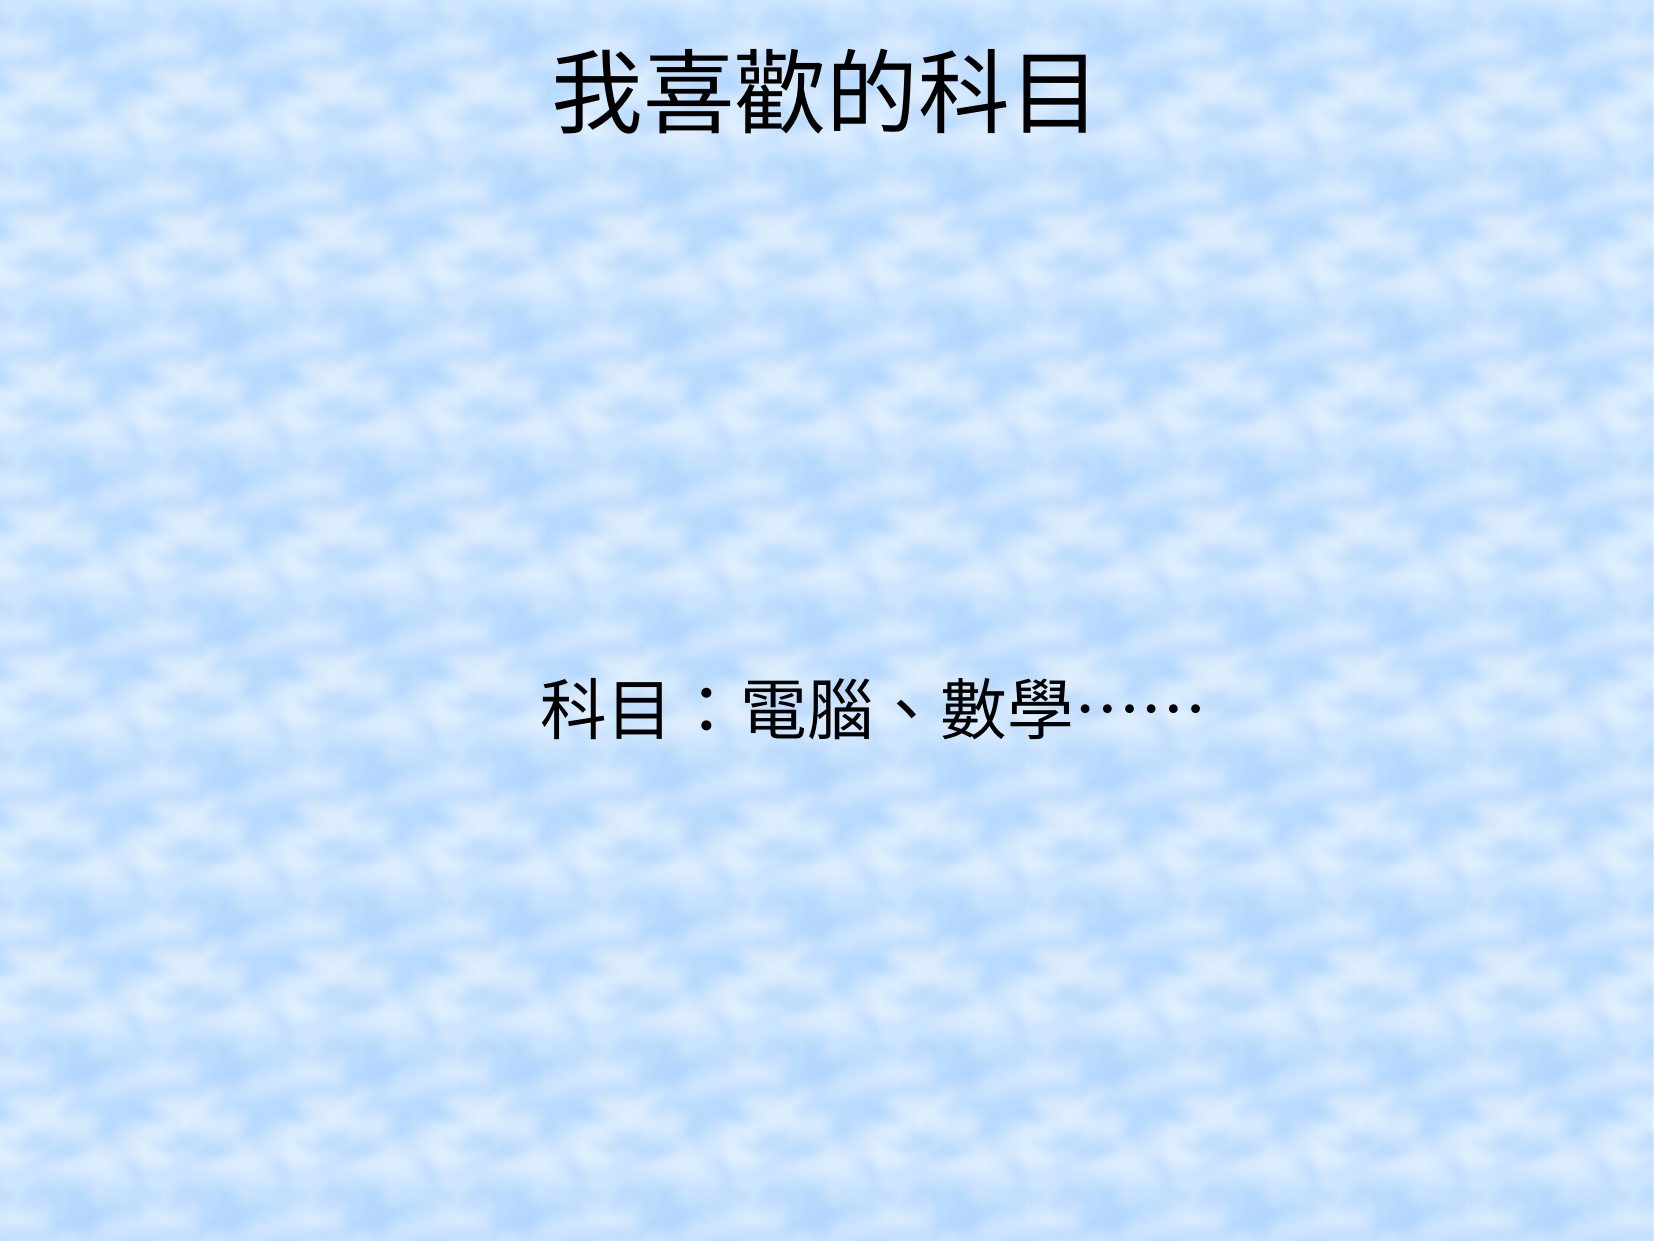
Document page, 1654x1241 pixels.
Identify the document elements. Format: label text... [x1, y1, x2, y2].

picture [0, 0, 1654, 1241]
title 我喜歡的科目 [82, 30, 1571, 276]
subtitle 科目：電腦、數學…… [129, 308, 1619, 1028]
